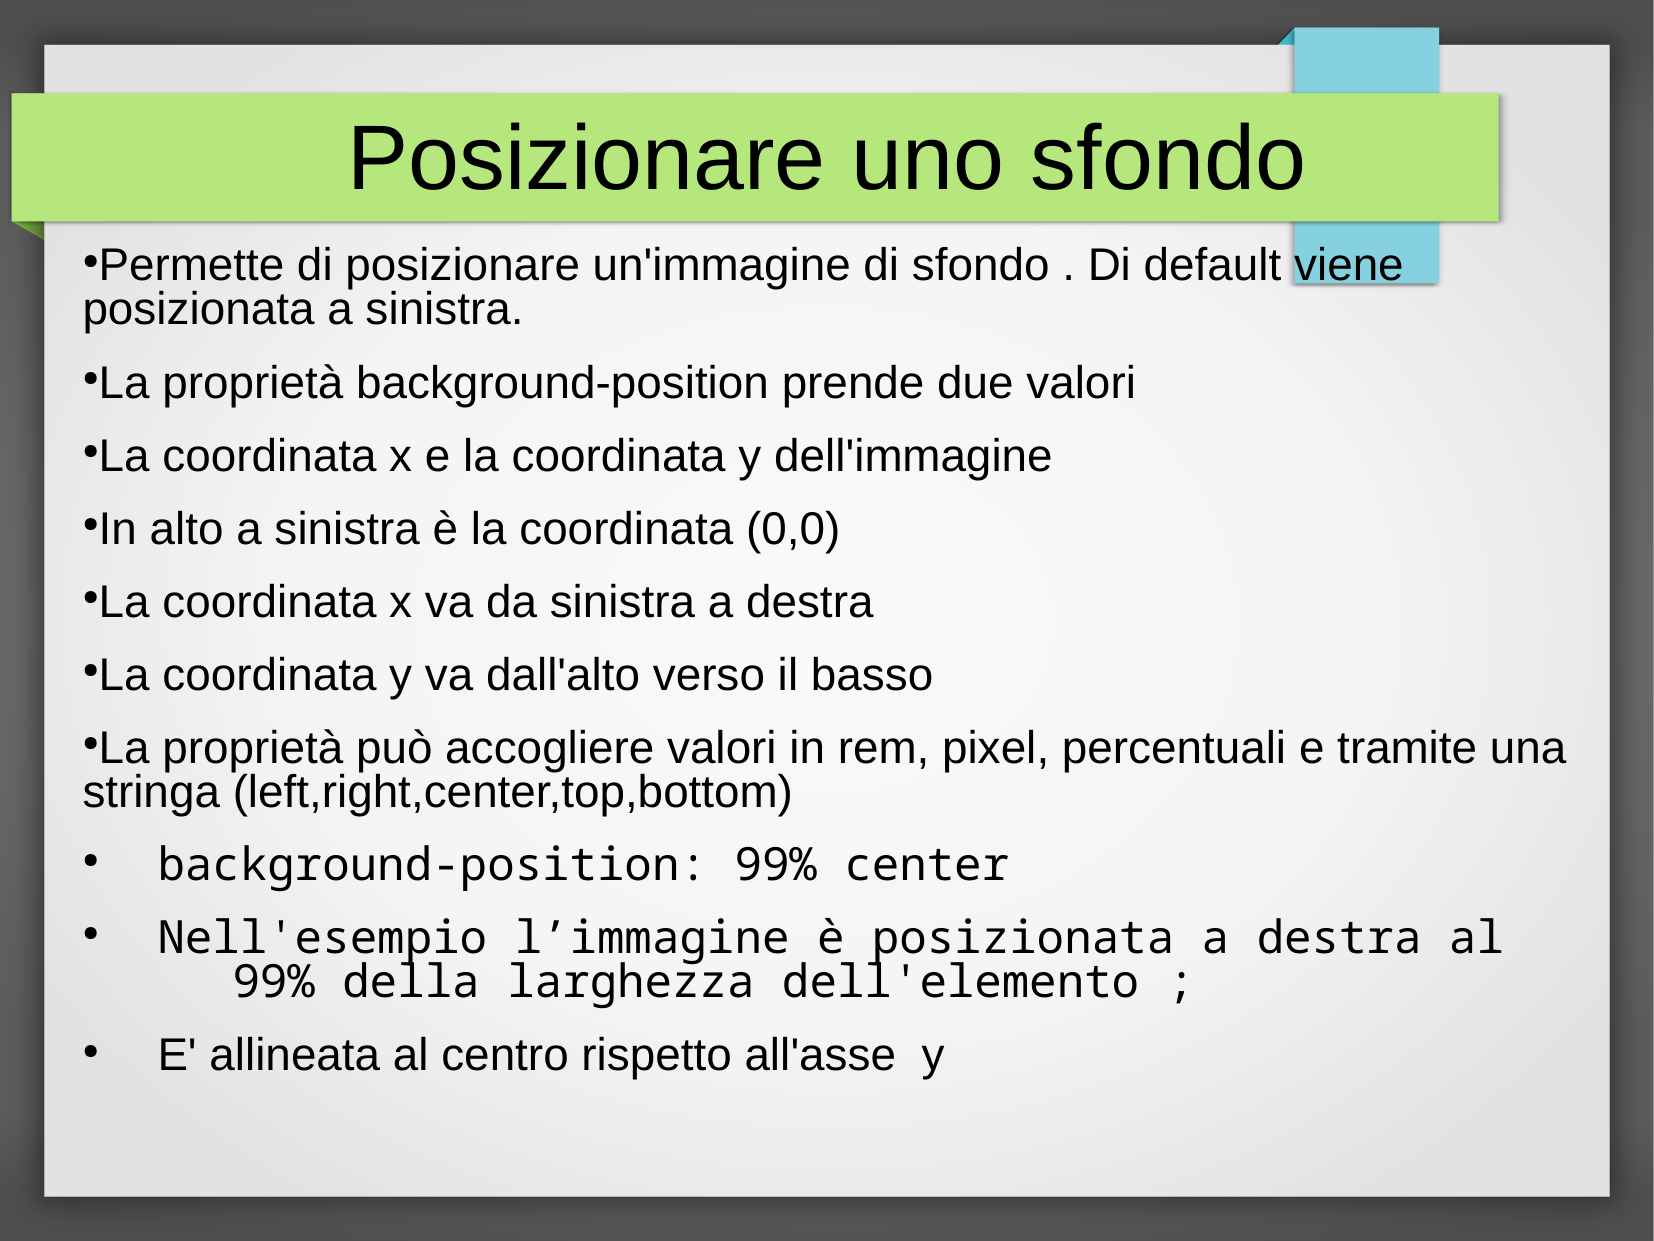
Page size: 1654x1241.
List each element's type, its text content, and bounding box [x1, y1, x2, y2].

picture [0, 0, 1654, 1241]
list Permette di posizionare un'immagine di sfondo . Di default viene posizionata a sinistra. La proprietà background-position prende due valori La coordinata x e la coordinata y dell'immagine In alto a sinistra è la coordinata (0,0) La coordinata x va da sinistra a destra La coordinata y va dall'alto verso il basso La proprietà può accogliere valori in rem, pixel, percentuali e tramite una stringa (left,right,center,top,bottom) background-position: 99% center Nell'esempio l’immagine è posizionata a destra al 99% della larghezza dell'elemento ; E' allineata al centro rispetto all'asse y [82, 245, 1571, 1122]
title Posizionare uno sfondo [82, 49, 1571, 245]
